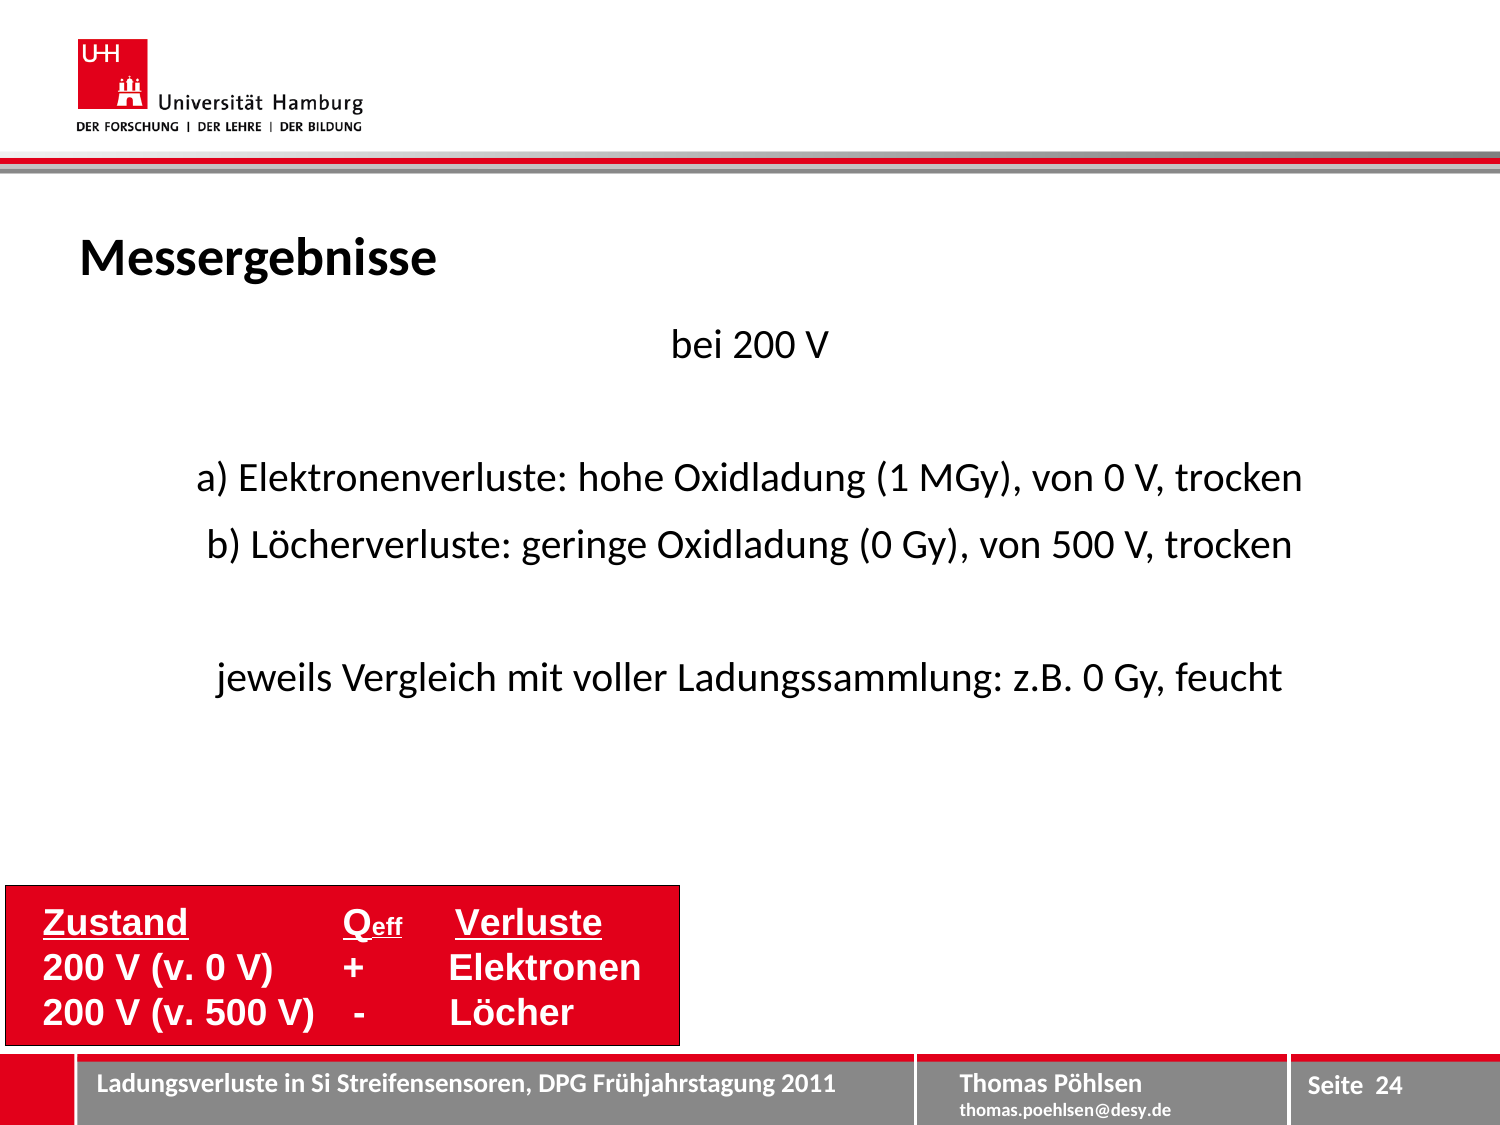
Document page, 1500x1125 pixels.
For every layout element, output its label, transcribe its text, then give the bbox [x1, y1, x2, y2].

text_box Zustand Qeff Verluste 200 V (v. 0 V) + Elektronen 200 V (v. 500 V) - Löcher [5, 885, 680, 1046]
title Messergebnisse [64, 193, 1436, 312]
picture [0, 0, 1500, 174]
subtitle bei 200 V a) Elektronenverluste: hohe Oxidladung (1 MGy), von 0 V, trocken b) Löcherverluste: geringe Oxidladung (0 Gy), von 500 V, trocken jeweils Vergleich mit voller Ladungssammlung: z.B. 0 Gy, feucht [64, 312, 1436, 1034]
